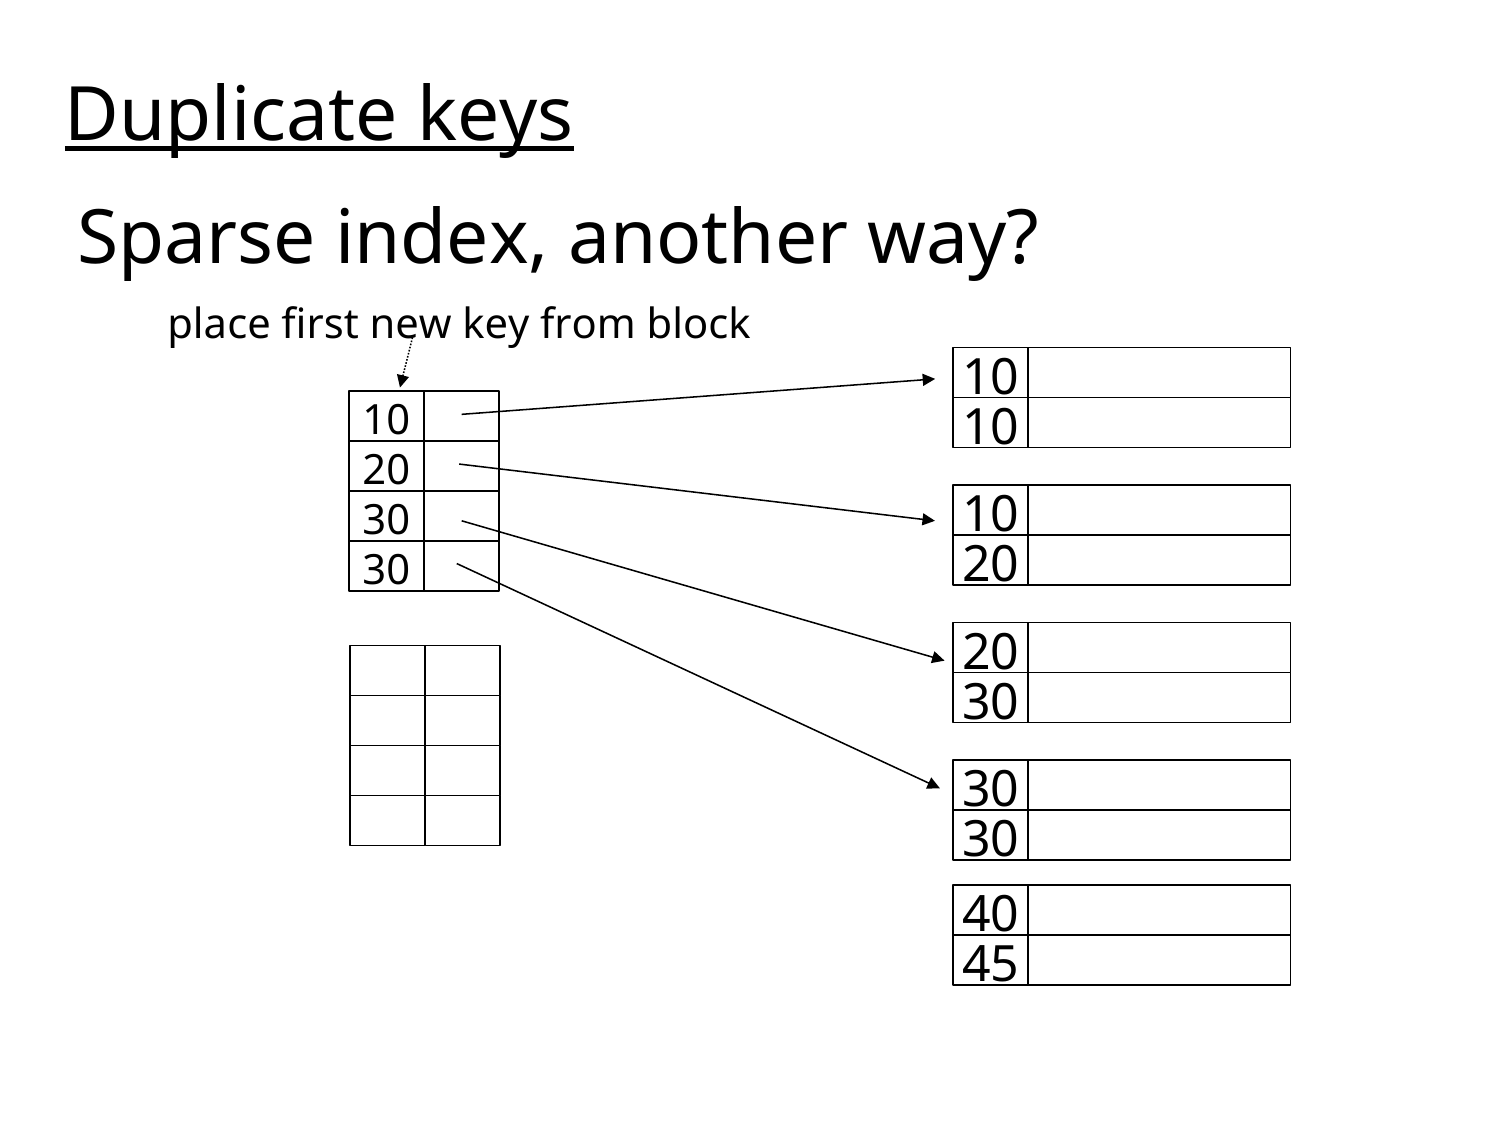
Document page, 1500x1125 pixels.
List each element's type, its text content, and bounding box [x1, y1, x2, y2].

text_box 10 [348, 390, 423, 440]
text_box 20 [953, 536, 1028, 586]
text_box 30 [953, 673, 1028, 723]
text_box [423, 390, 499, 591]
text_box 20 [348, 440, 424, 490]
text_box [350, 645, 501, 846]
text_box 30 [348, 540, 424, 591]
text_box 30 [953, 760, 1028, 811]
text_box 40 [953, 885, 1028, 936]
text_box place first new key from block [150, 287, 768, 353]
title Sparse index, another way? [62, 137, 1338, 325]
text_box [1028, 485, 1291, 586]
text_box [1028, 622, 1291, 723]
text_box 45 [953, 936, 1028, 986]
title Duplicate keys [50, 50, 751, 165]
text_box 10 [953, 485, 1028, 536]
text_box 30 [953, 811, 1028, 861]
text_box 20 [953, 622, 1028, 673]
text_box 30 [348, 490, 423, 540]
text_box [1028, 760, 1291, 861]
text_box 10 [953, 347, 1028, 398]
text_box [1028, 885, 1291, 986]
text_box [1028, 347, 1291, 448]
text_box 10 [953, 398, 1028, 448]
